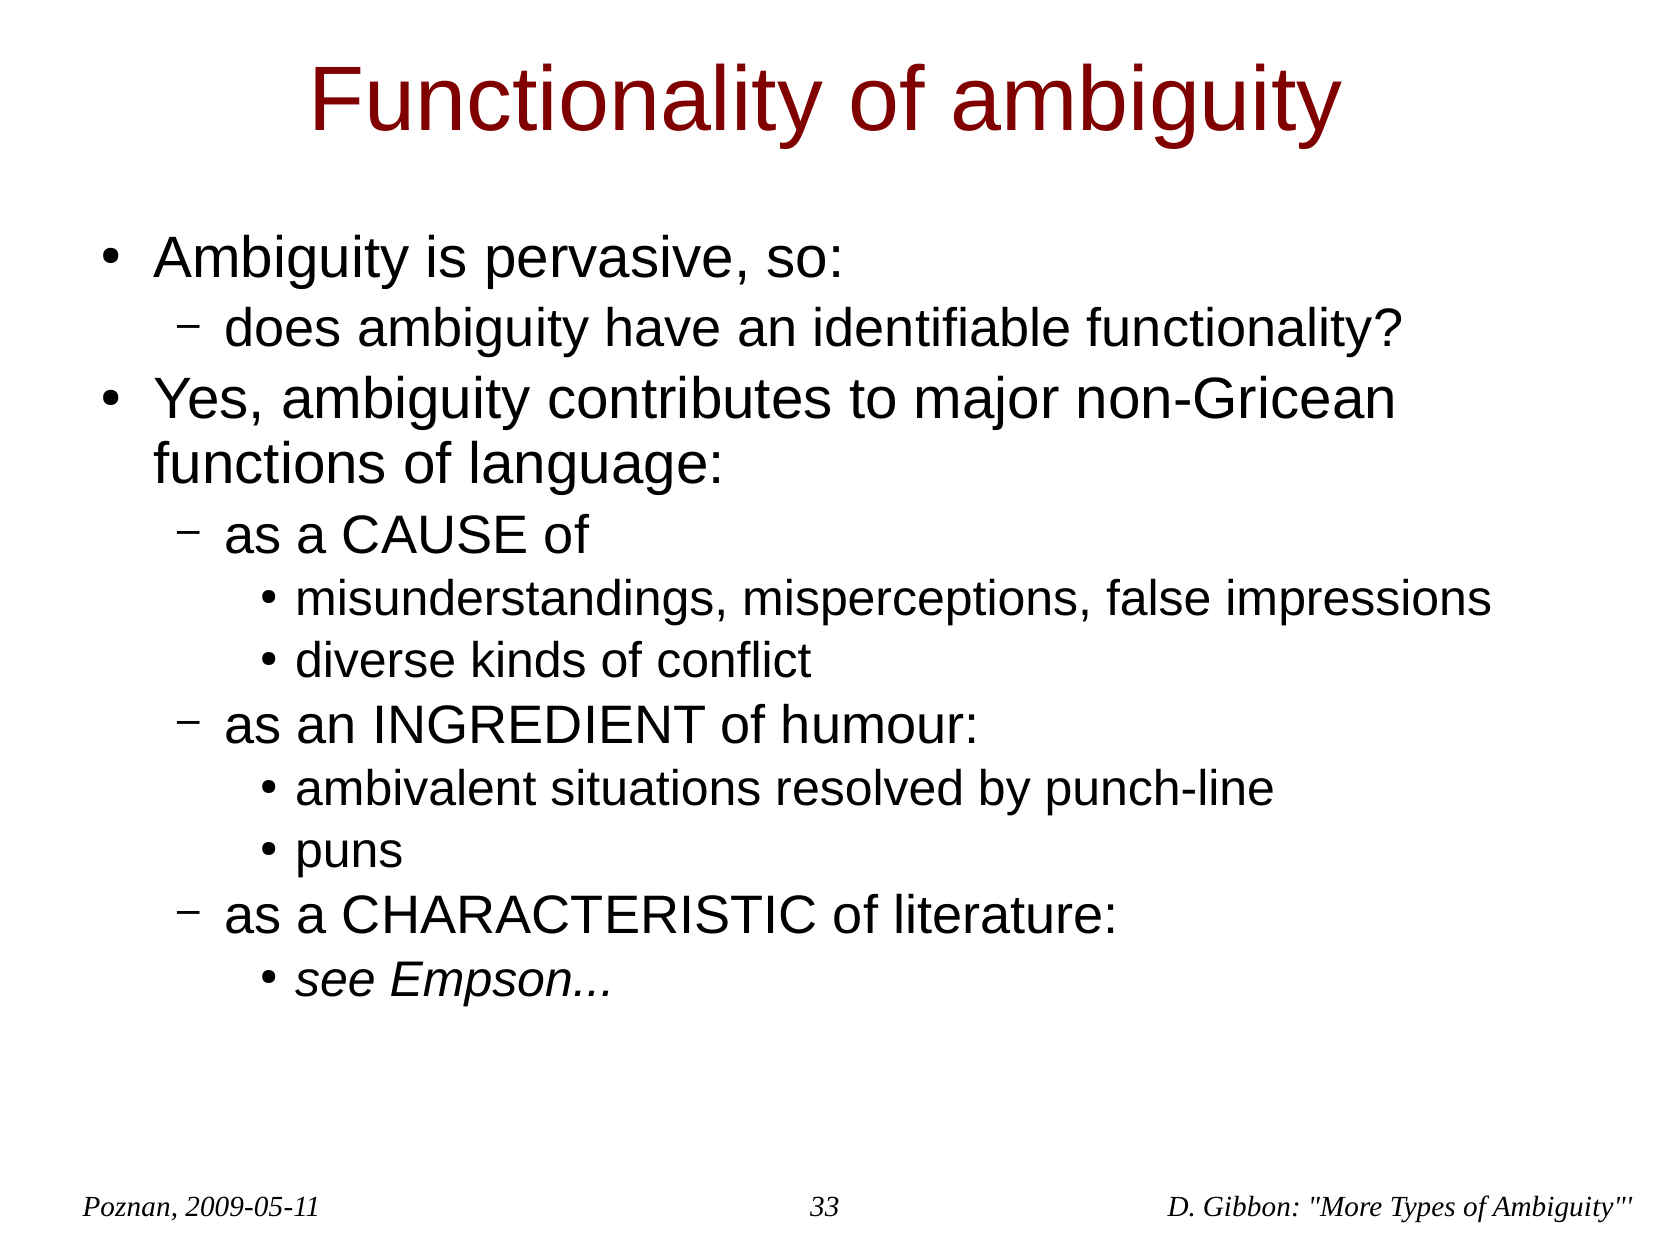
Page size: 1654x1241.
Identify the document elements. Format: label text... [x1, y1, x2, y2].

title Functionality of ambiguity [0, 23, 1653, 174]
list Ambiguity is pervasive, so: does ambiguity have an identifiable functionality? Yes, ambiguity contributes to major non-Gricean functions of language: as a CAUSE of misunderstandings, misperceptions, false impressions diverse kinds of conflict as an INGREDIENT of humour: ambivalent situations resolved by punch-line puns as a CHARACTERISTIC of literature: see Empson... [82, 225, 1612, 1149]
